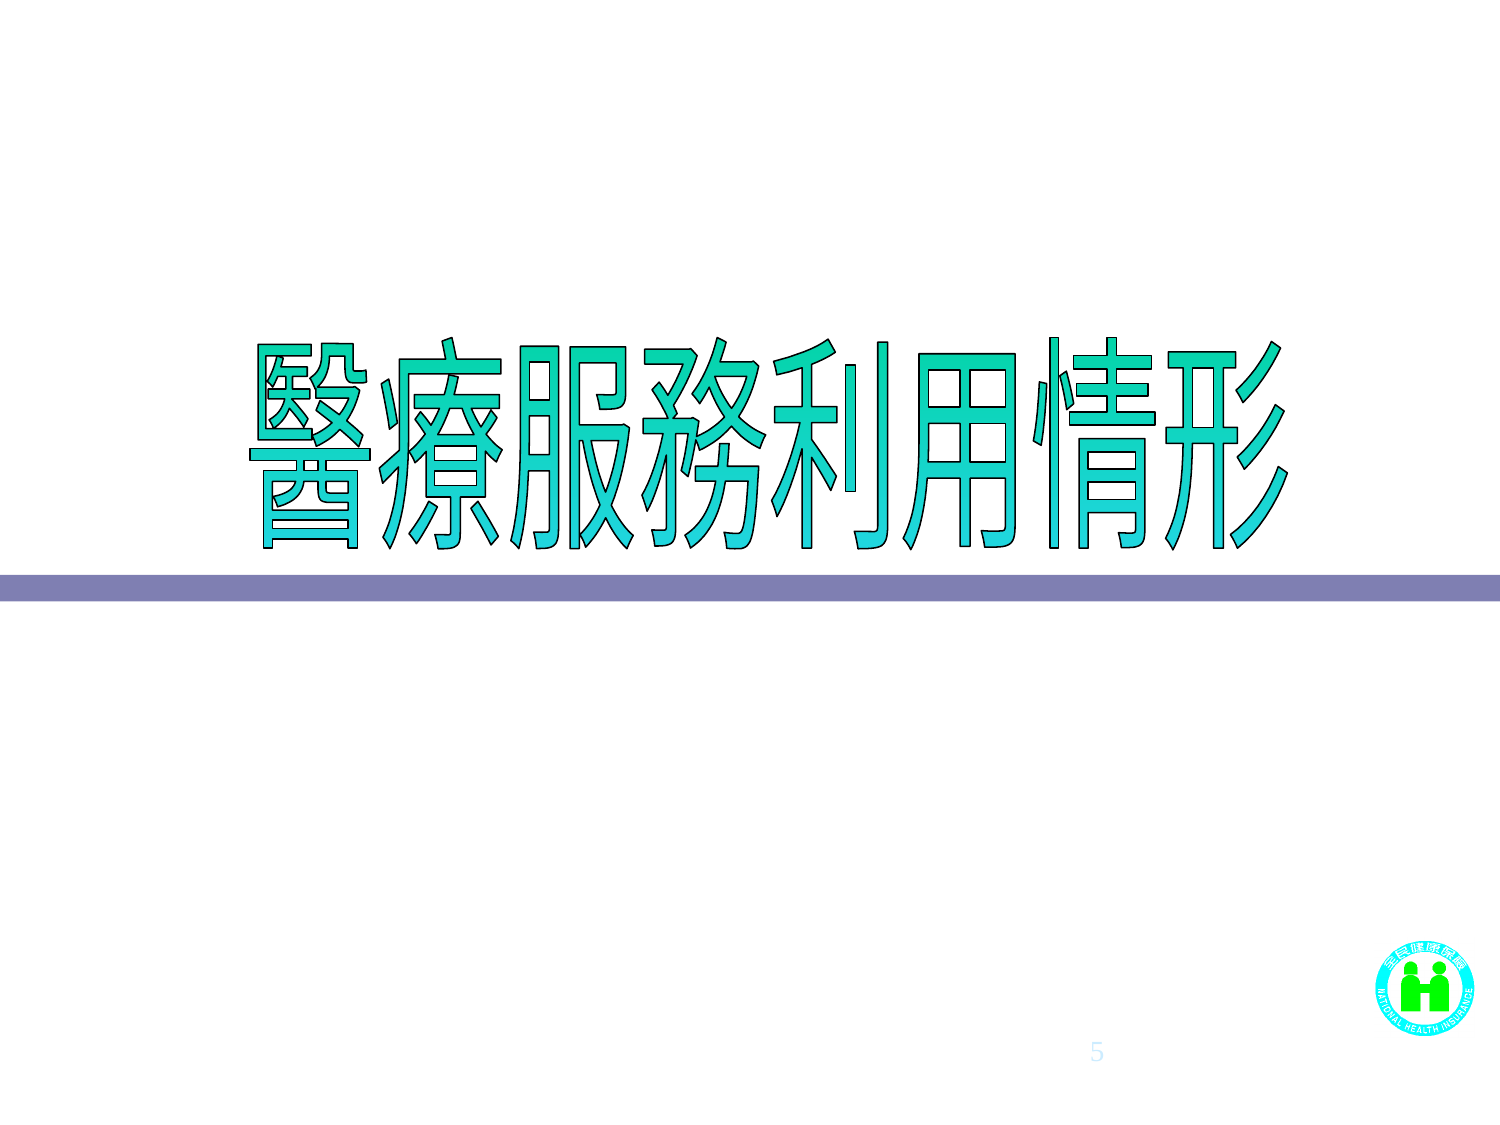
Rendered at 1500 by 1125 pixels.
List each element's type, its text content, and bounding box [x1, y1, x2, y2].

text_box 醫療服務利用情形 [1049, 337, 1074, 549]
text_box 醫療服務利用情形 [258, 343, 367, 447]
text_box 醫療服務利用情形 [641, 337, 766, 547]
text_box 醫療服務利用情形 [1069, 337, 1156, 426]
text_box 醫療服務利用情形 [510, 346, 559, 549]
text_box 醫療服務利用情形 [903, 353, 1016, 550]
text_box 醫療服務利用情形 [1165, 351, 1238, 550]
text_box 醫療服務利用情形 [854, 342, 888, 549]
text_box 醫療服務利用情形 [1033, 381, 1047, 446]
text_box 醫療服務利用情形 [1230, 466, 1288, 549]
text_box 醫療服務利用情形 [249, 448, 370, 549]
text_box 醫療服務利用情形 [379, 337, 503, 549]
text_box 醫療服務利用情形 [570, 346, 634, 549]
text_box 醫療服務利用情形 [1079, 438, 1145, 549]
text_box 醫療服務利用情形 [684, 443, 759, 549]
text_box 醫療服務利用情形 [470, 501, 499, 545]
text_box 醫療服務利用情形 [771, 339, 837, 549]
text_box 醫療服務利用情形 [1237, 404, 1285, 470]
text_box [1074, 1025, 1388, 1101]
text_box 醫療服務利用情形 [408, 501, 438, 544]
text_box 醫療服務利用情形 [845, 365, 856, 492]
text_box 醫療服務利用情形 [1235, 341, 1281, 403]
text_box 醫療服務利用情形 [381, 379, 398, 430]
